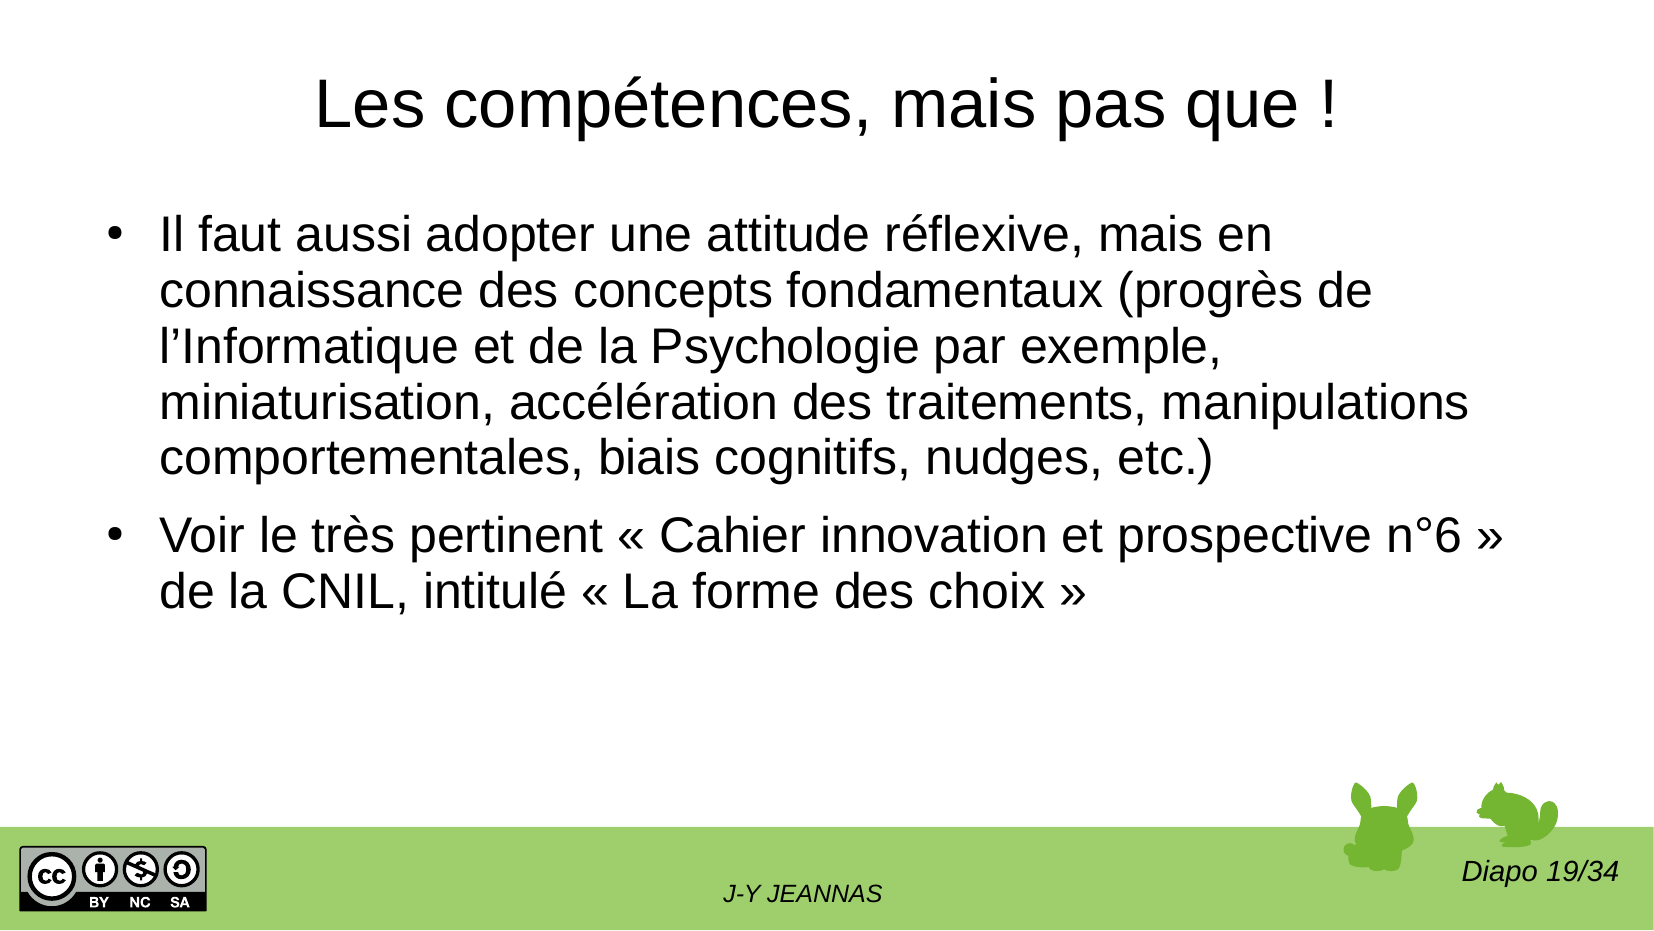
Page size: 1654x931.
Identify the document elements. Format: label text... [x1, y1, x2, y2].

list Il faut aussi adopter une attitude réflexive, mais en connaissance des concepts fondamentaux (progrès de l’Informatique et de la Psychologie par exemple, miniaturisation, accélération des traitements, manipulations comportementales, biais cognitifs, nudges, etc.) Voir le très pertinent « Cahier innovation et prospective n°6 » de la CNIL, intitulé « La forme des choix » [88, 206, 1565, 739]
title Les compétences, mais pas que ! [88, 29, 1565, 178]
